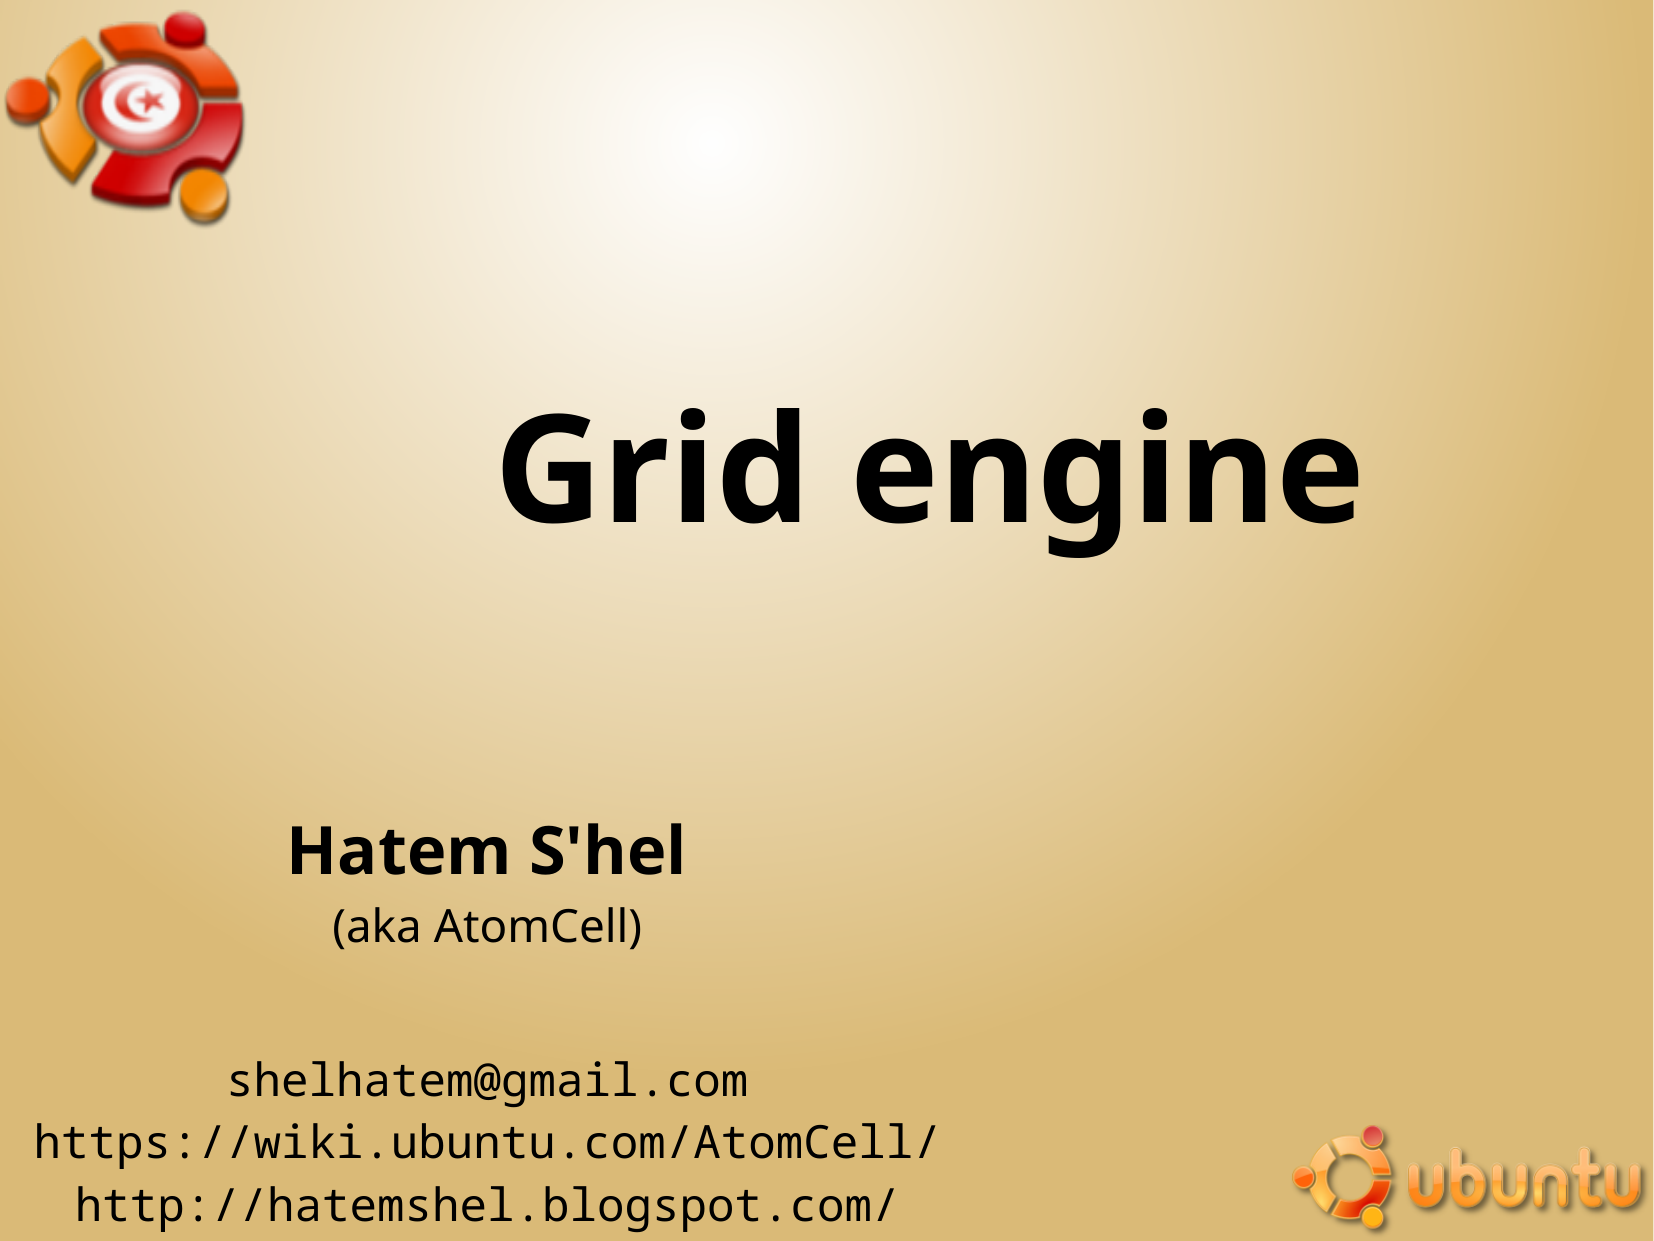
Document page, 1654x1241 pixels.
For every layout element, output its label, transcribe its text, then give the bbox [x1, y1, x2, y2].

picture [0, 0, 1654, 1241]
text_box Grid engine [236, 354, 1625, 518]
title Hatem S'hel (aka AtomCell) shelhatem@gmail.com https://wiki.ubuntu.com/AtomCell/ http://hatemshel.blogspot.com/ [29, 826, 945, 1211]
